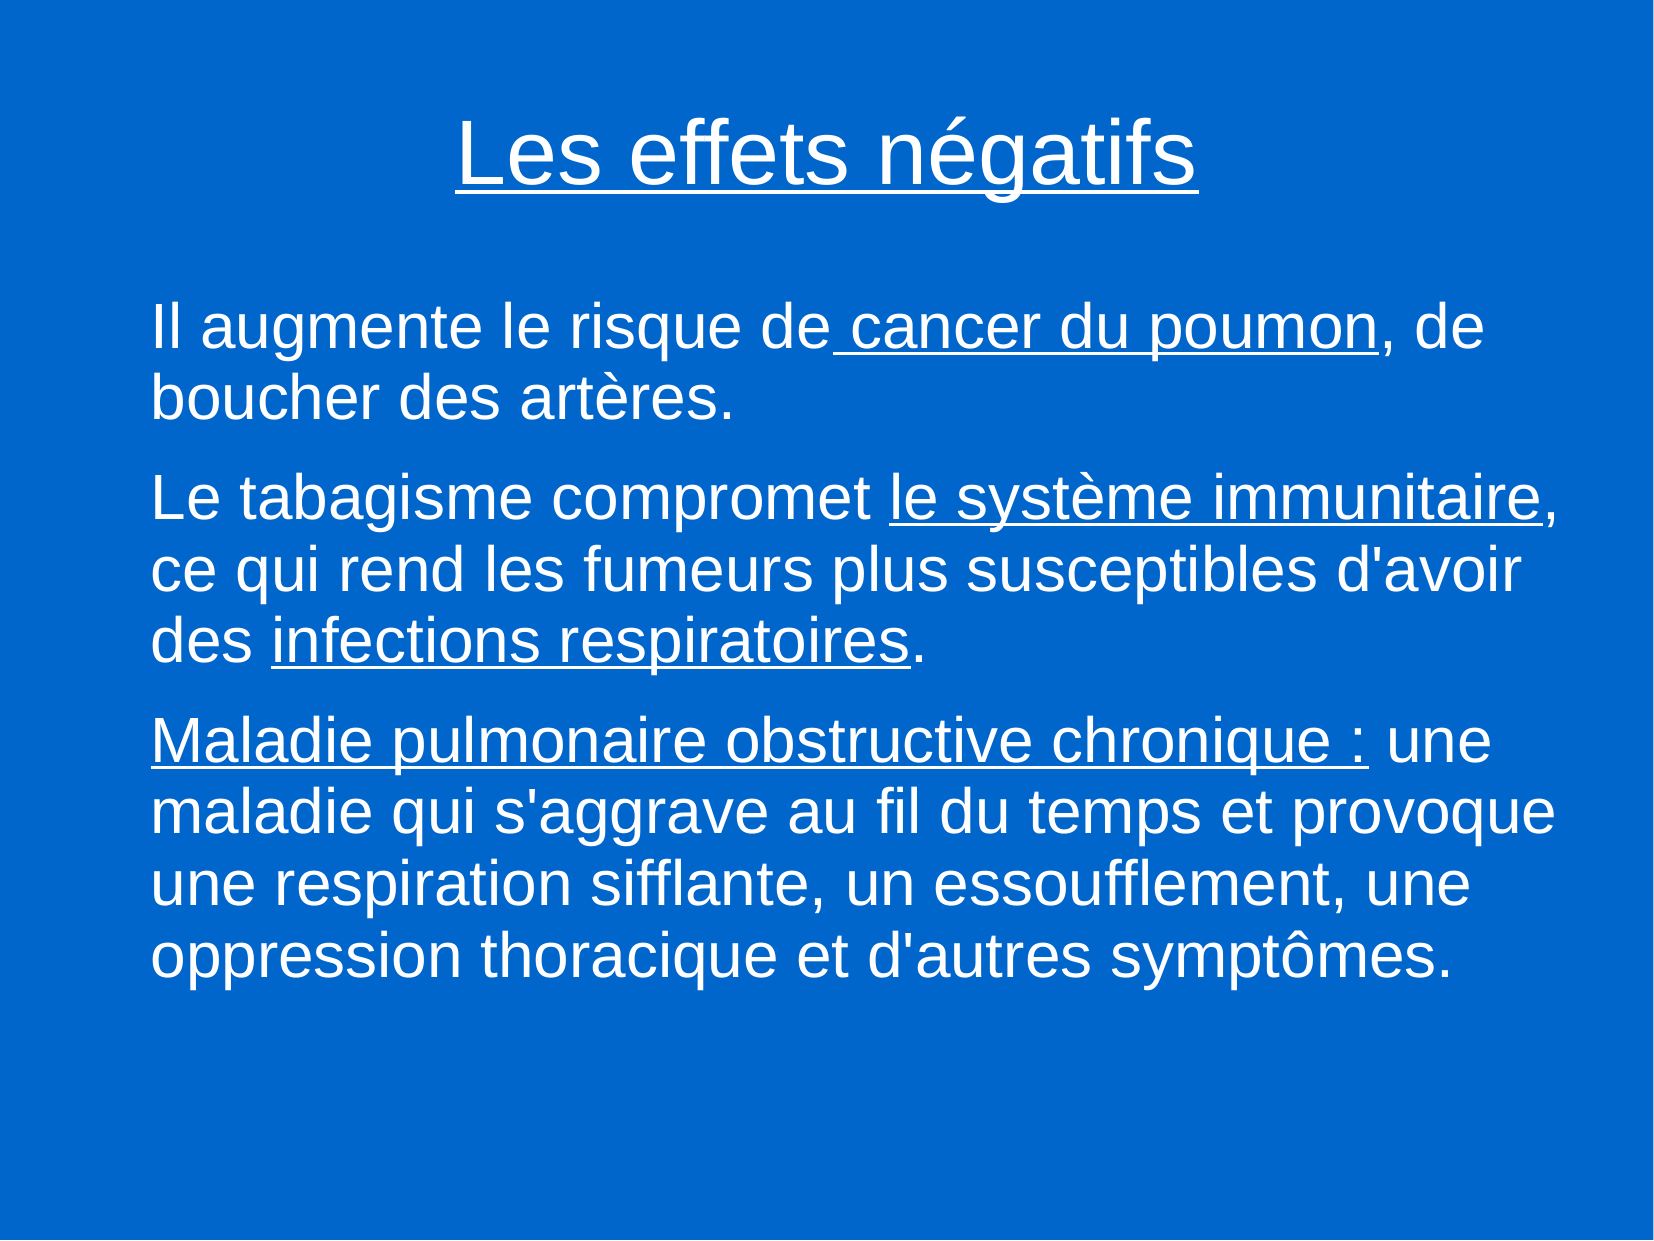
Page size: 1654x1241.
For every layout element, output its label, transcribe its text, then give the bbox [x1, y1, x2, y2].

list Il augmente le risque de cancer du poumon, de boucher des artères. Le tabagisme compromet le système immunitaire, ce qui rend les fumeurs plus susceptibles d'avoir des infections respiratoires. Maladie pulmonaire obstructive chronique : une maladie qui s'aggrave au fil du temps et provoque une respiration sifflante, un essoufflement, une oppression thoracique et d'autres symptômes. [82, 290, 1571, 1010]
title Les effets négatifs [82, 49, 1571, 257]
